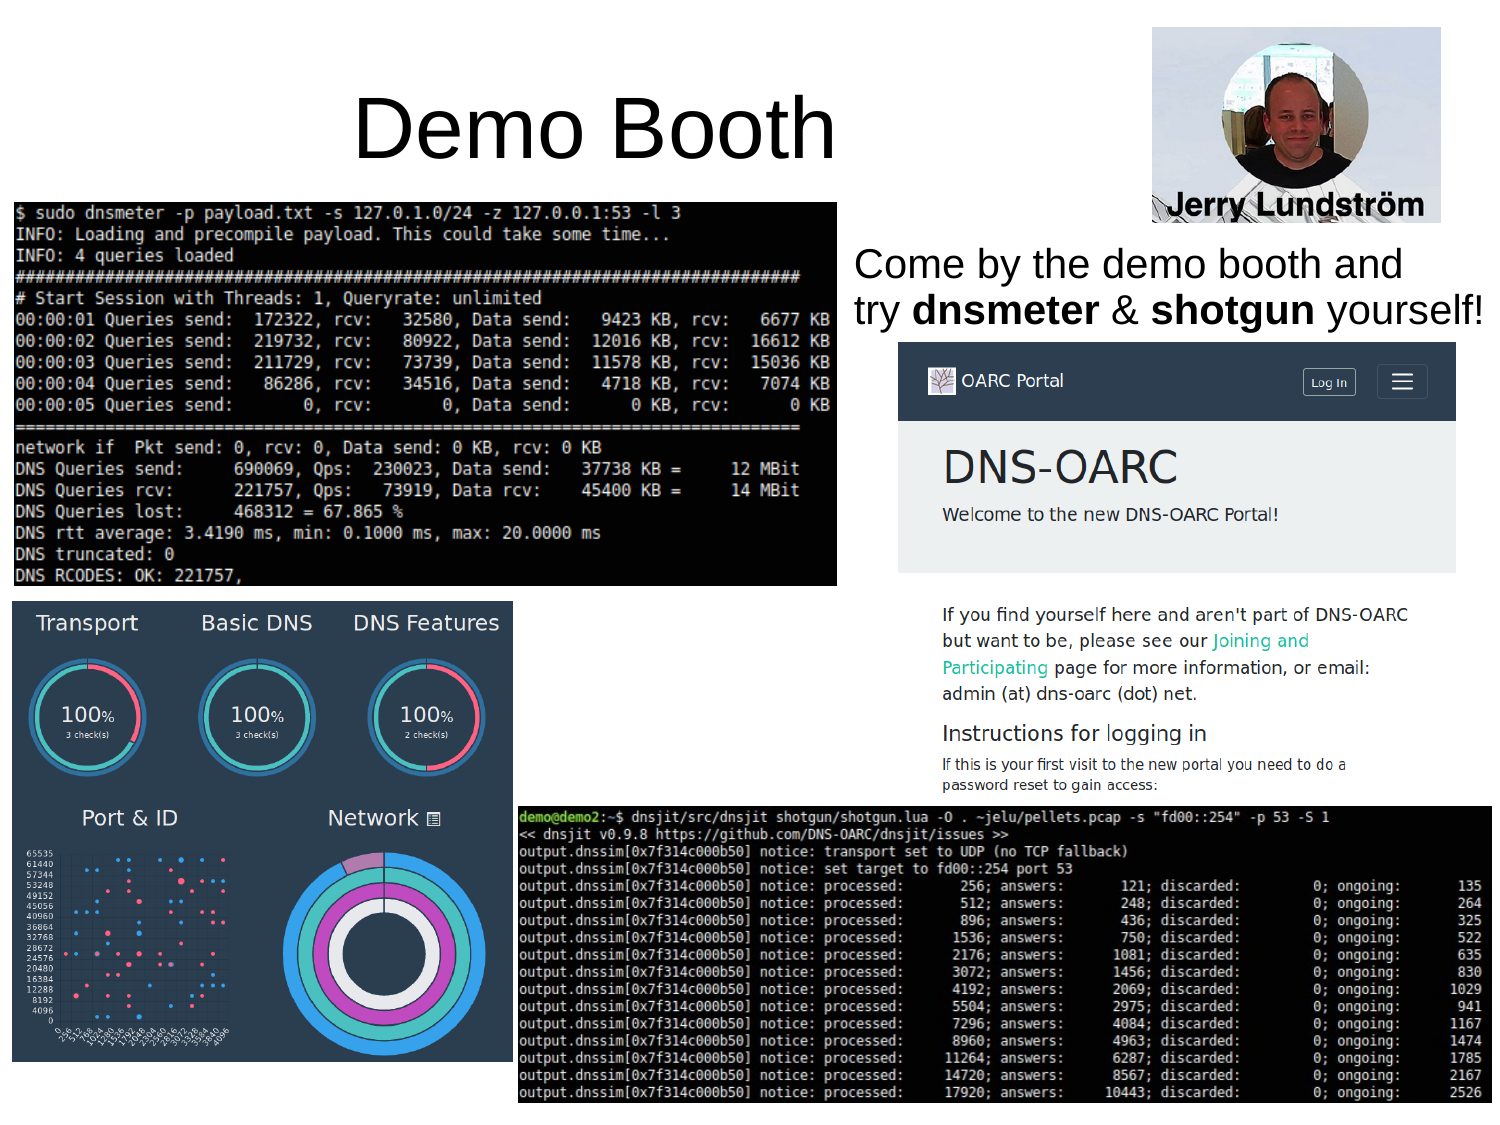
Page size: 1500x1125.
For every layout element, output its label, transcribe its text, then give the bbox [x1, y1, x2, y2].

picture [12, 601, 513, 1062]
picture [518, 342, 1492, 1103]
title Demo Booth [75, 6, 1116, 240]
text_box Come by the demo booth and try dnsmeter & shotgun yourself! [839, 233, 1500, 341]
picture [1152, 27, 1441, 223]
picture [14, 202, 837, 586]
